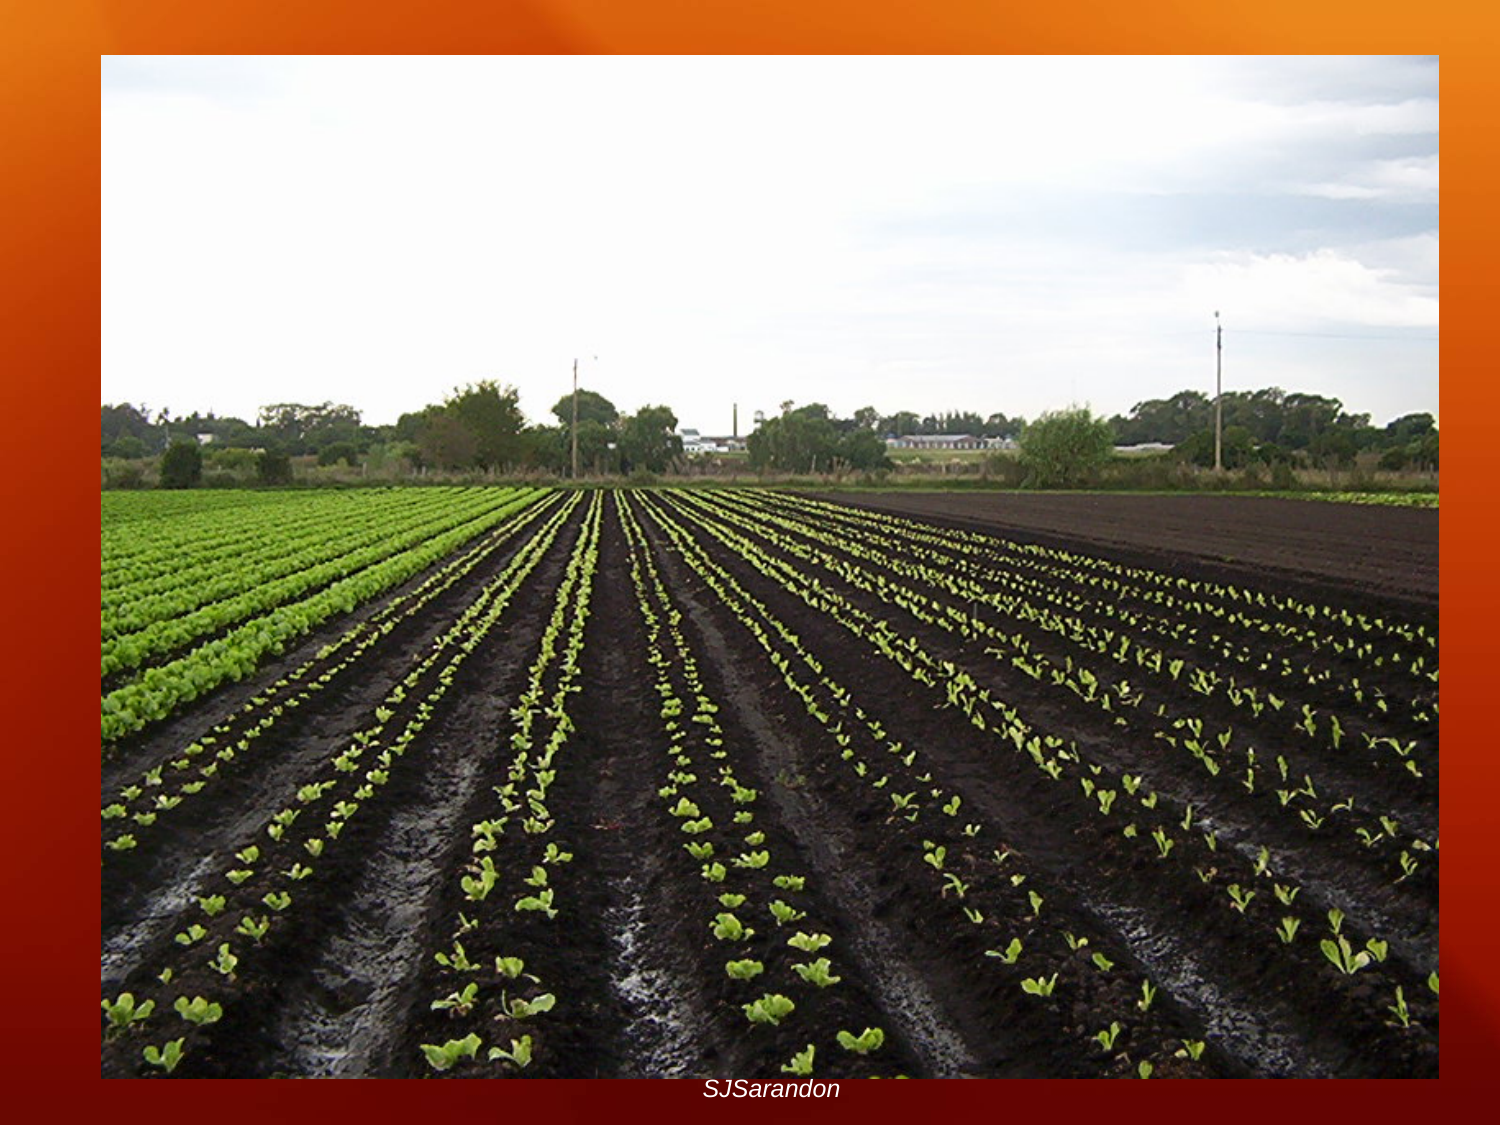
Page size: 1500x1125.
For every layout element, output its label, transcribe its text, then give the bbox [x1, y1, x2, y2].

picture [0, 0, 1500, 1125]
text_box SJSarandon [534, 1050, 1010, 1125]
